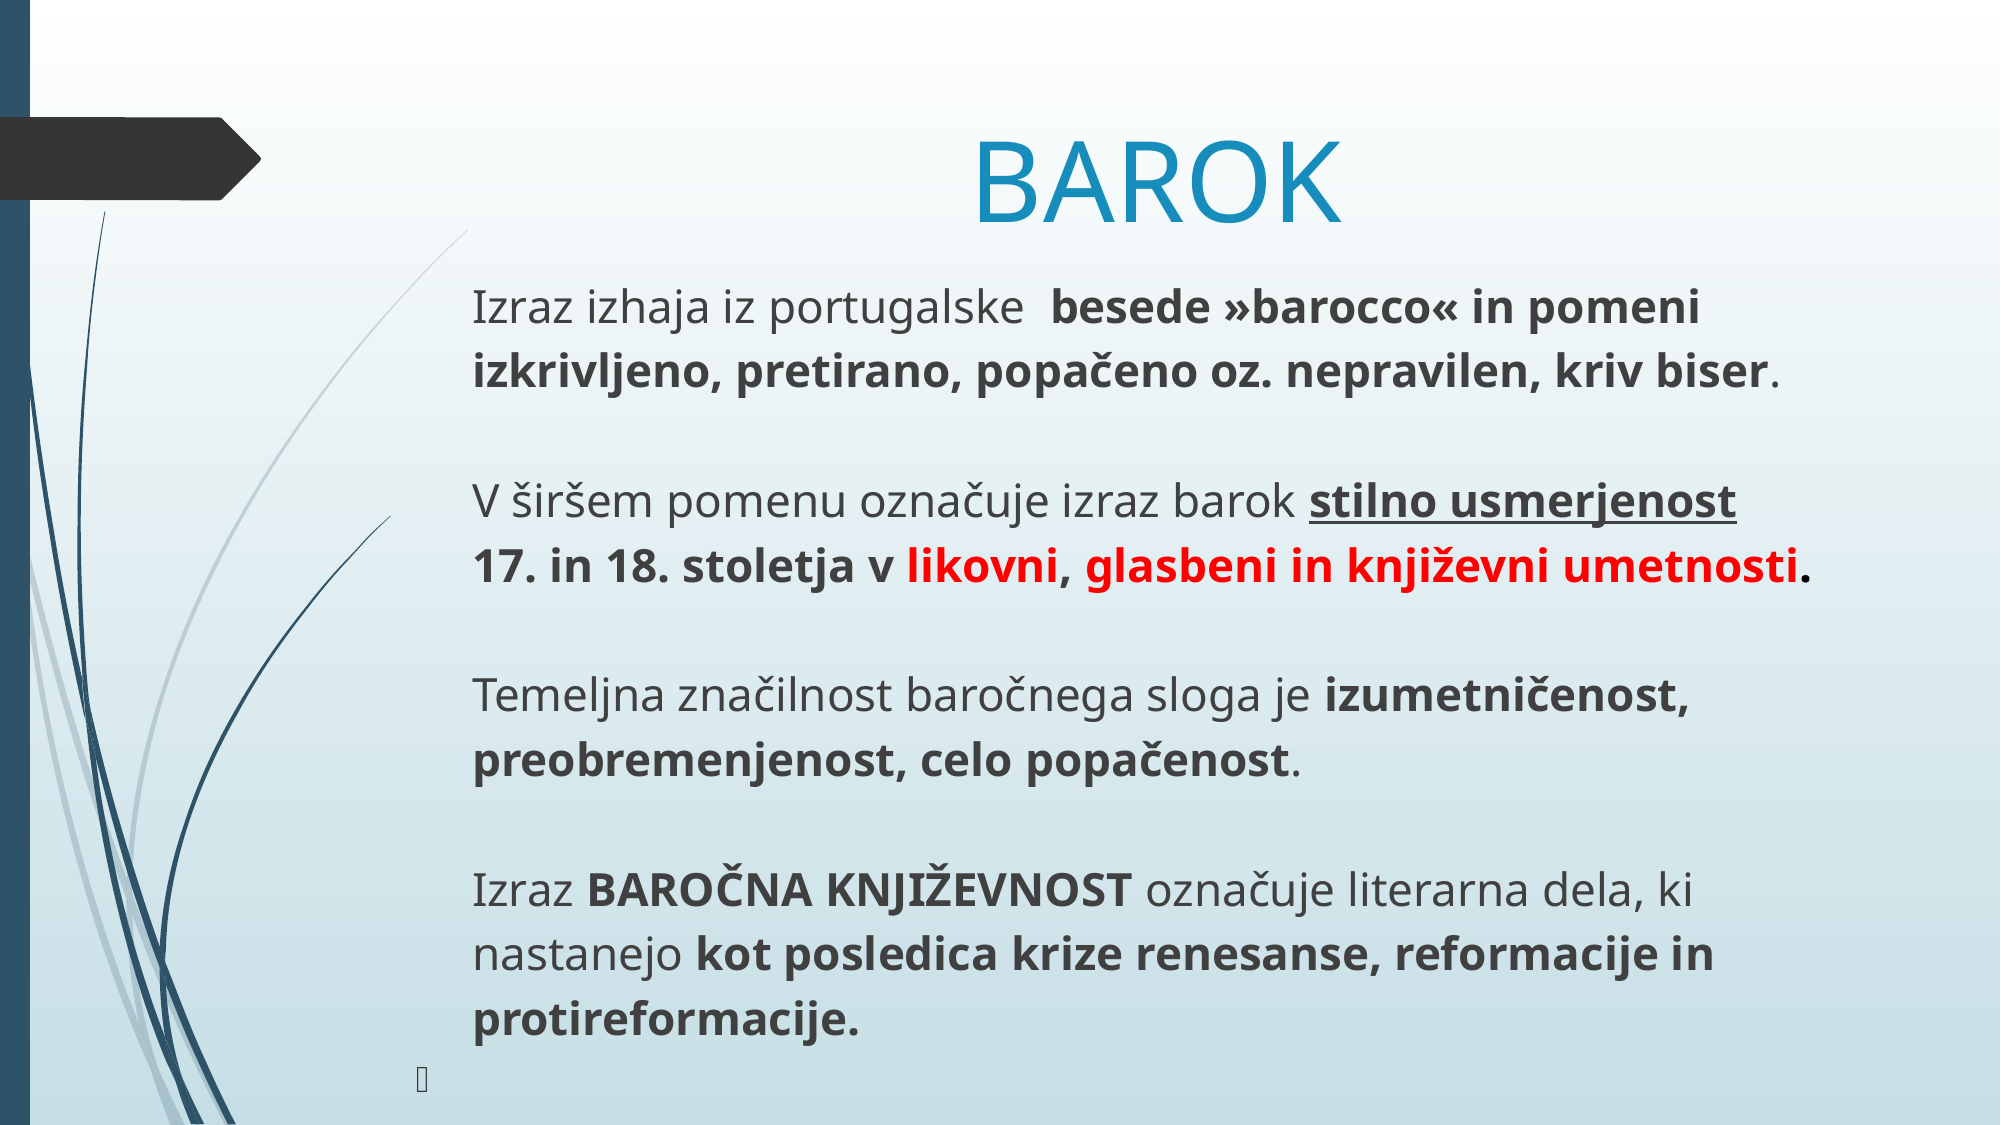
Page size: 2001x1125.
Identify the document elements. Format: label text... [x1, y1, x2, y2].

title BAROK [425, 102, 1888, 313]
list Izraz izhaja iz portugalske besede »barocco« in pomeni izkrivljeno, pretirano, popačeno oz. nepravilen, kriv biser. V širšem pomenu označuje izraz barok stilno usmerjenost 17. in 18. stoletja v likovni, glasbeni in književni umetnosti. Temeljna značilnost baročnega sloga je izumetničenost, preobremenjenost, celo popačenost. Izraz BAROČNA KNJIŽEVNOST označuje literarna dela, ki nastanejo kot posledica krize renesanse, reformacije in protireformacije. [400, 280, 1864, 1081]
